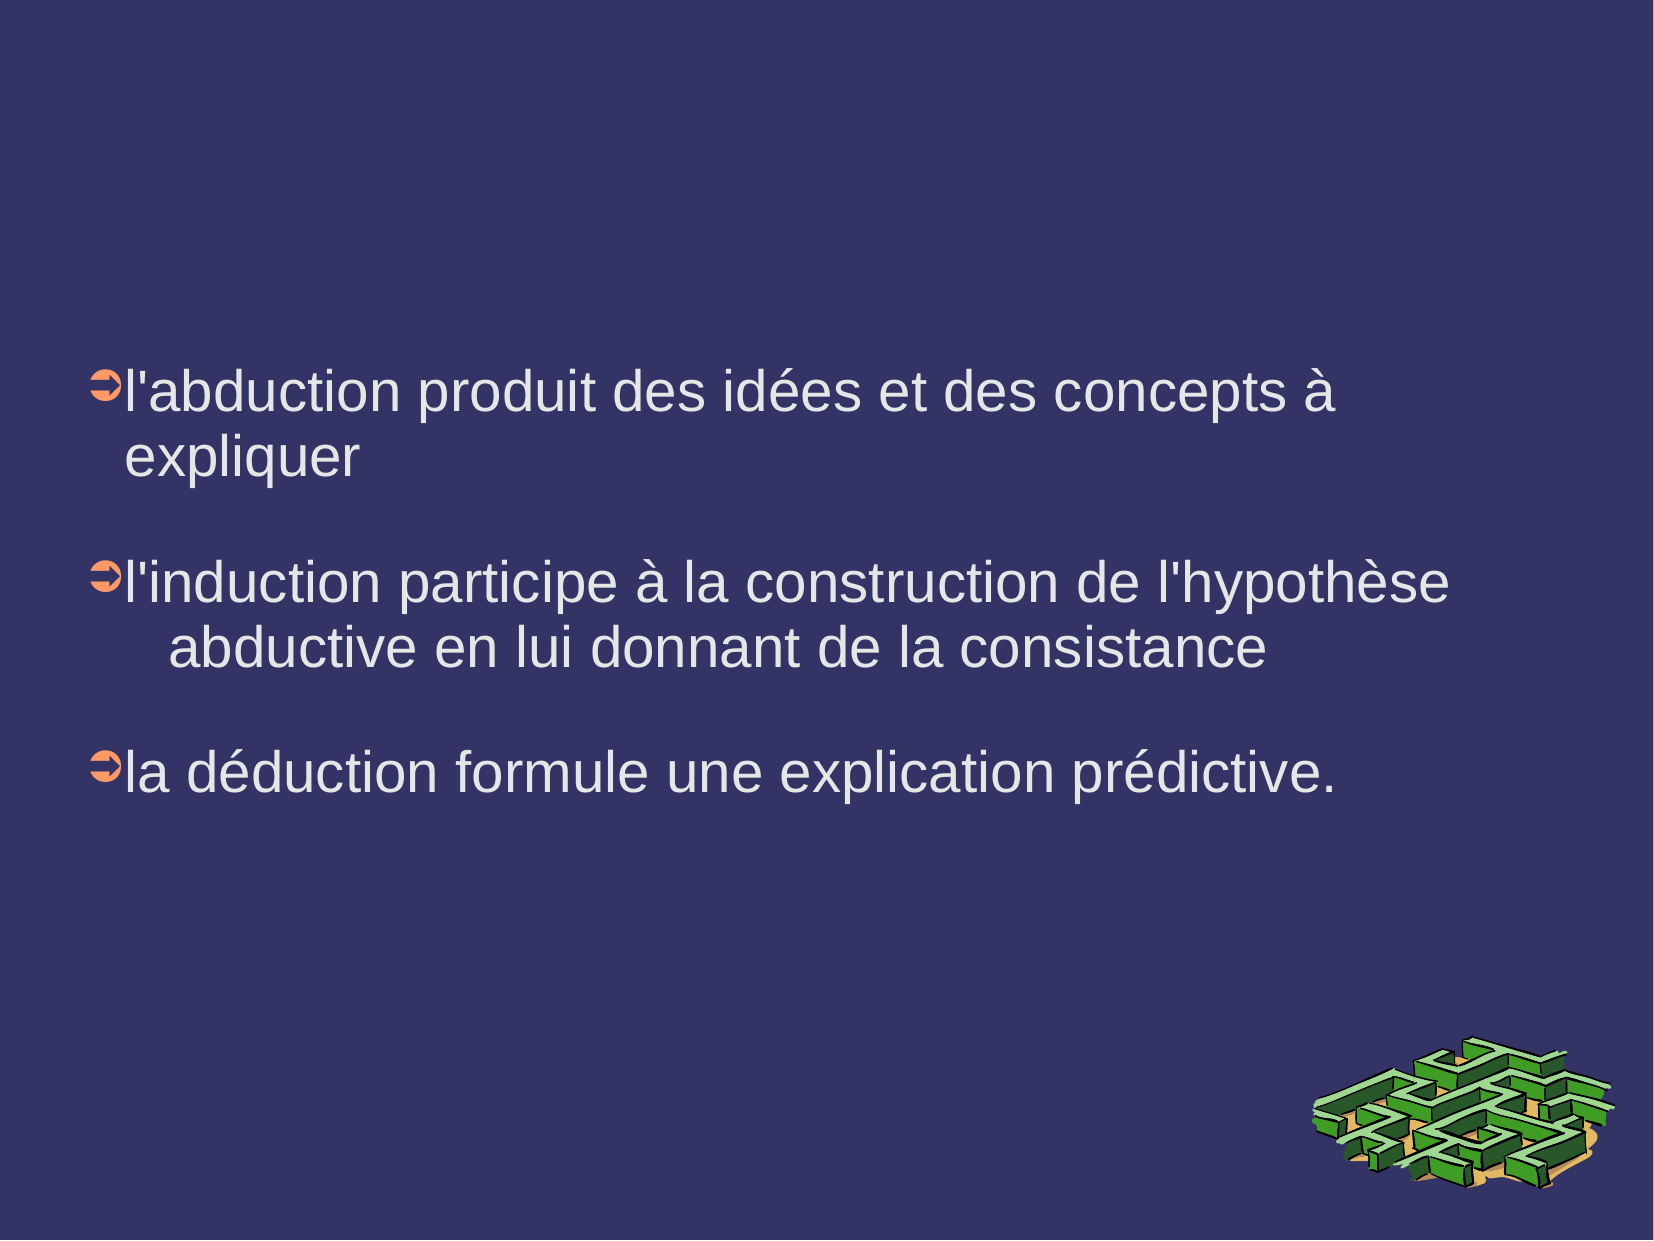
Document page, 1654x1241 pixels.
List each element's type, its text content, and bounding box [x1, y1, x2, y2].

list l'abduction produit des idées et des concepts à expliquer l'induction participe à la construction de l'hypothèse abductive en lui donnant de la consistance la déduction formule une explication prédictive. [85, 177, 1477, 944]
